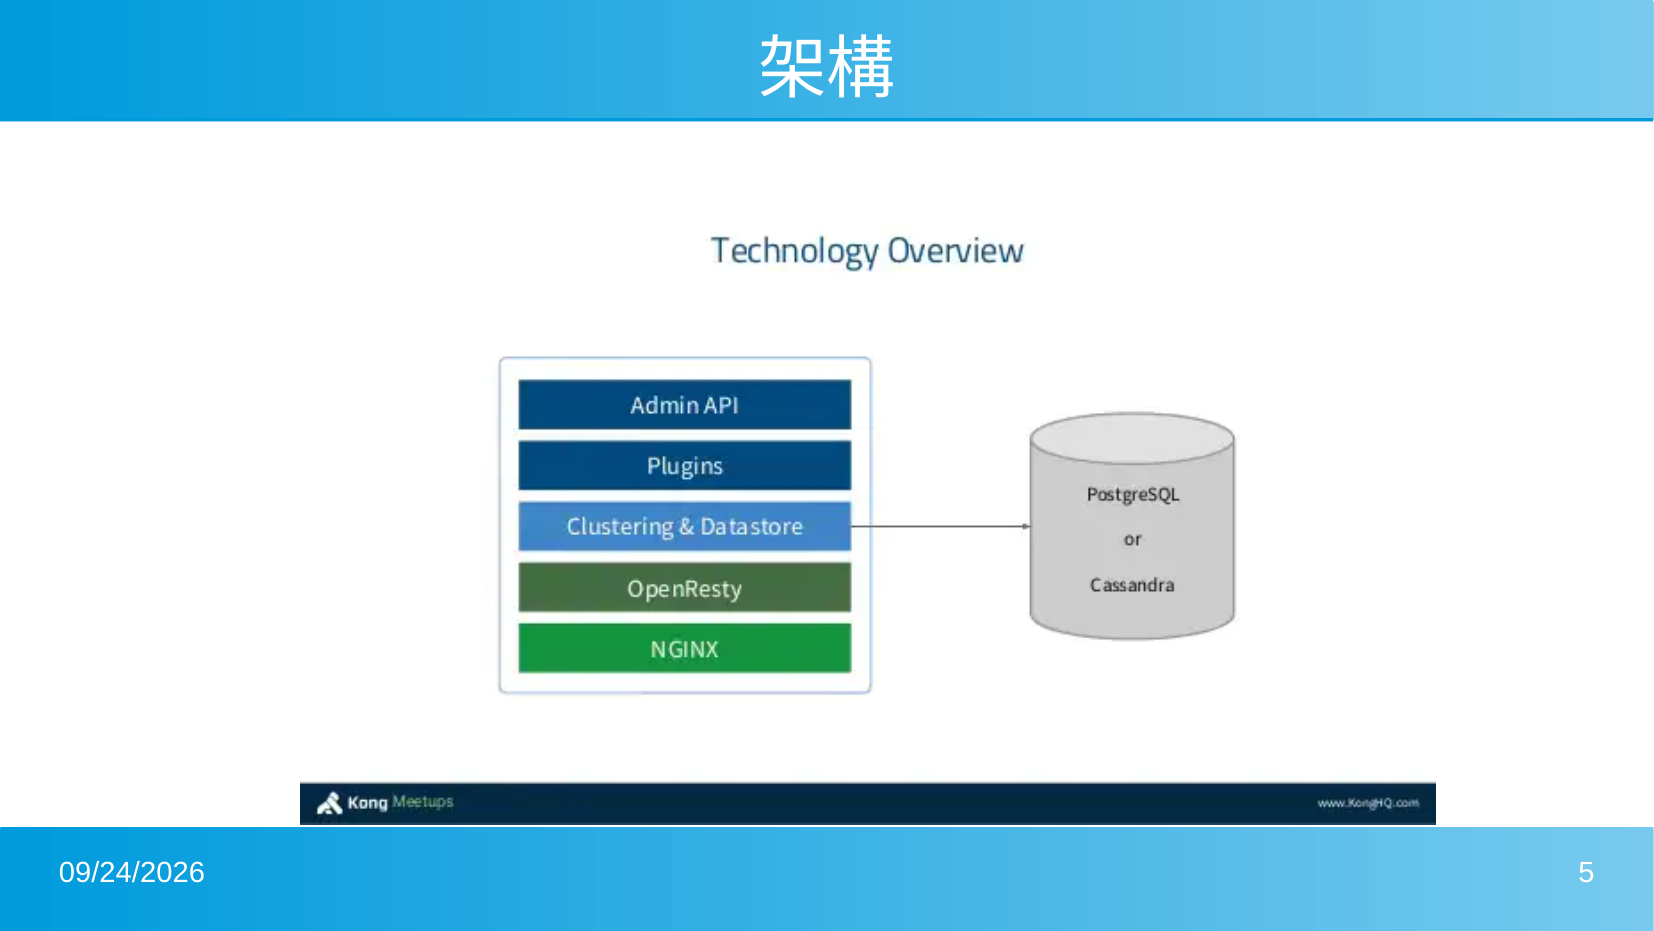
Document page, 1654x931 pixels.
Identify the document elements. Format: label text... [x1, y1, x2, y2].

title 架構 [59, 28, 1595, 109]
picture [300, 186, 1436, 826]
